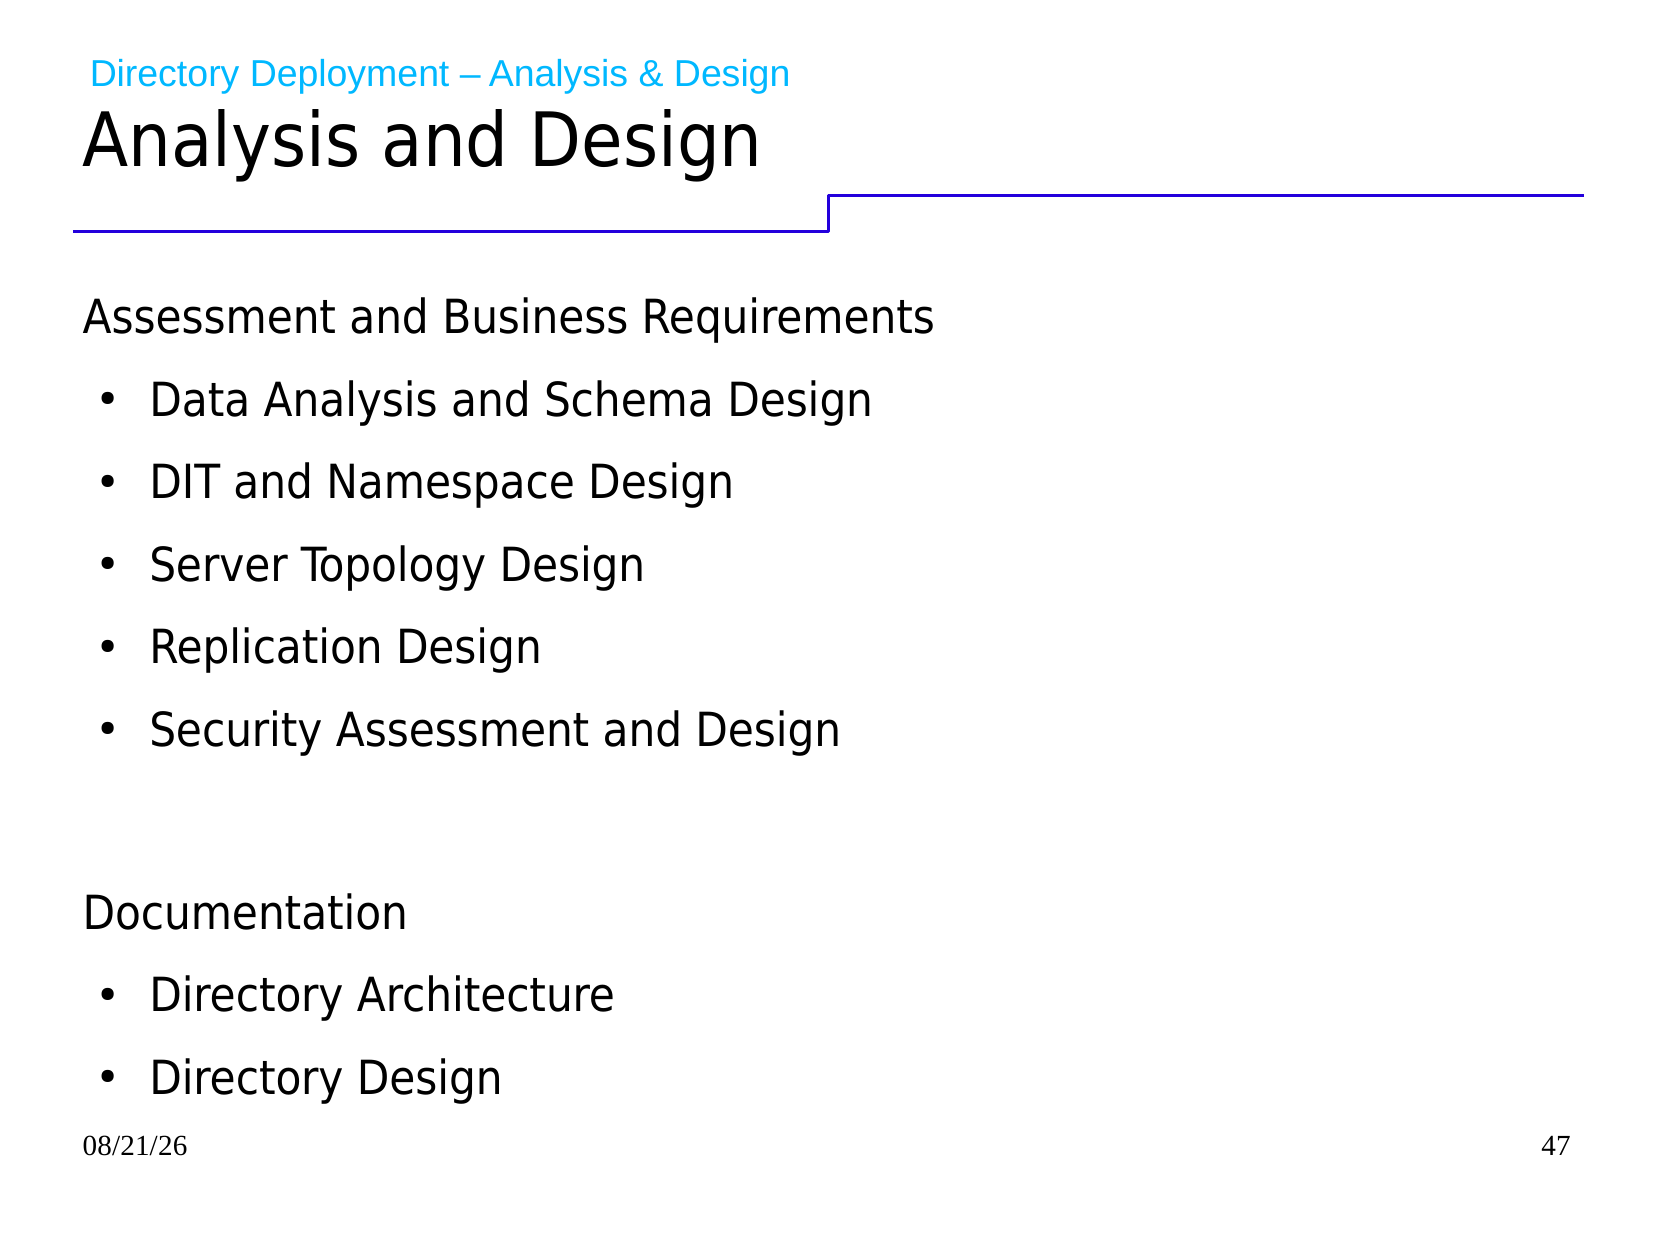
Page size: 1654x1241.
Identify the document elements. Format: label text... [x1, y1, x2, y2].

title Analysis and Design [82, 49, 1571, 232]
list Assessment and Business Requirements Data Analysis and Schema Design DIT and Namespace Design Server Topology Design Replication Design Security Assessment and Design Documentation Directory Architecture Directory Design [82, 290, 1571, 1109]
text_box Directory Deployment – Analysis & Design [75, 45, 901, 103]
